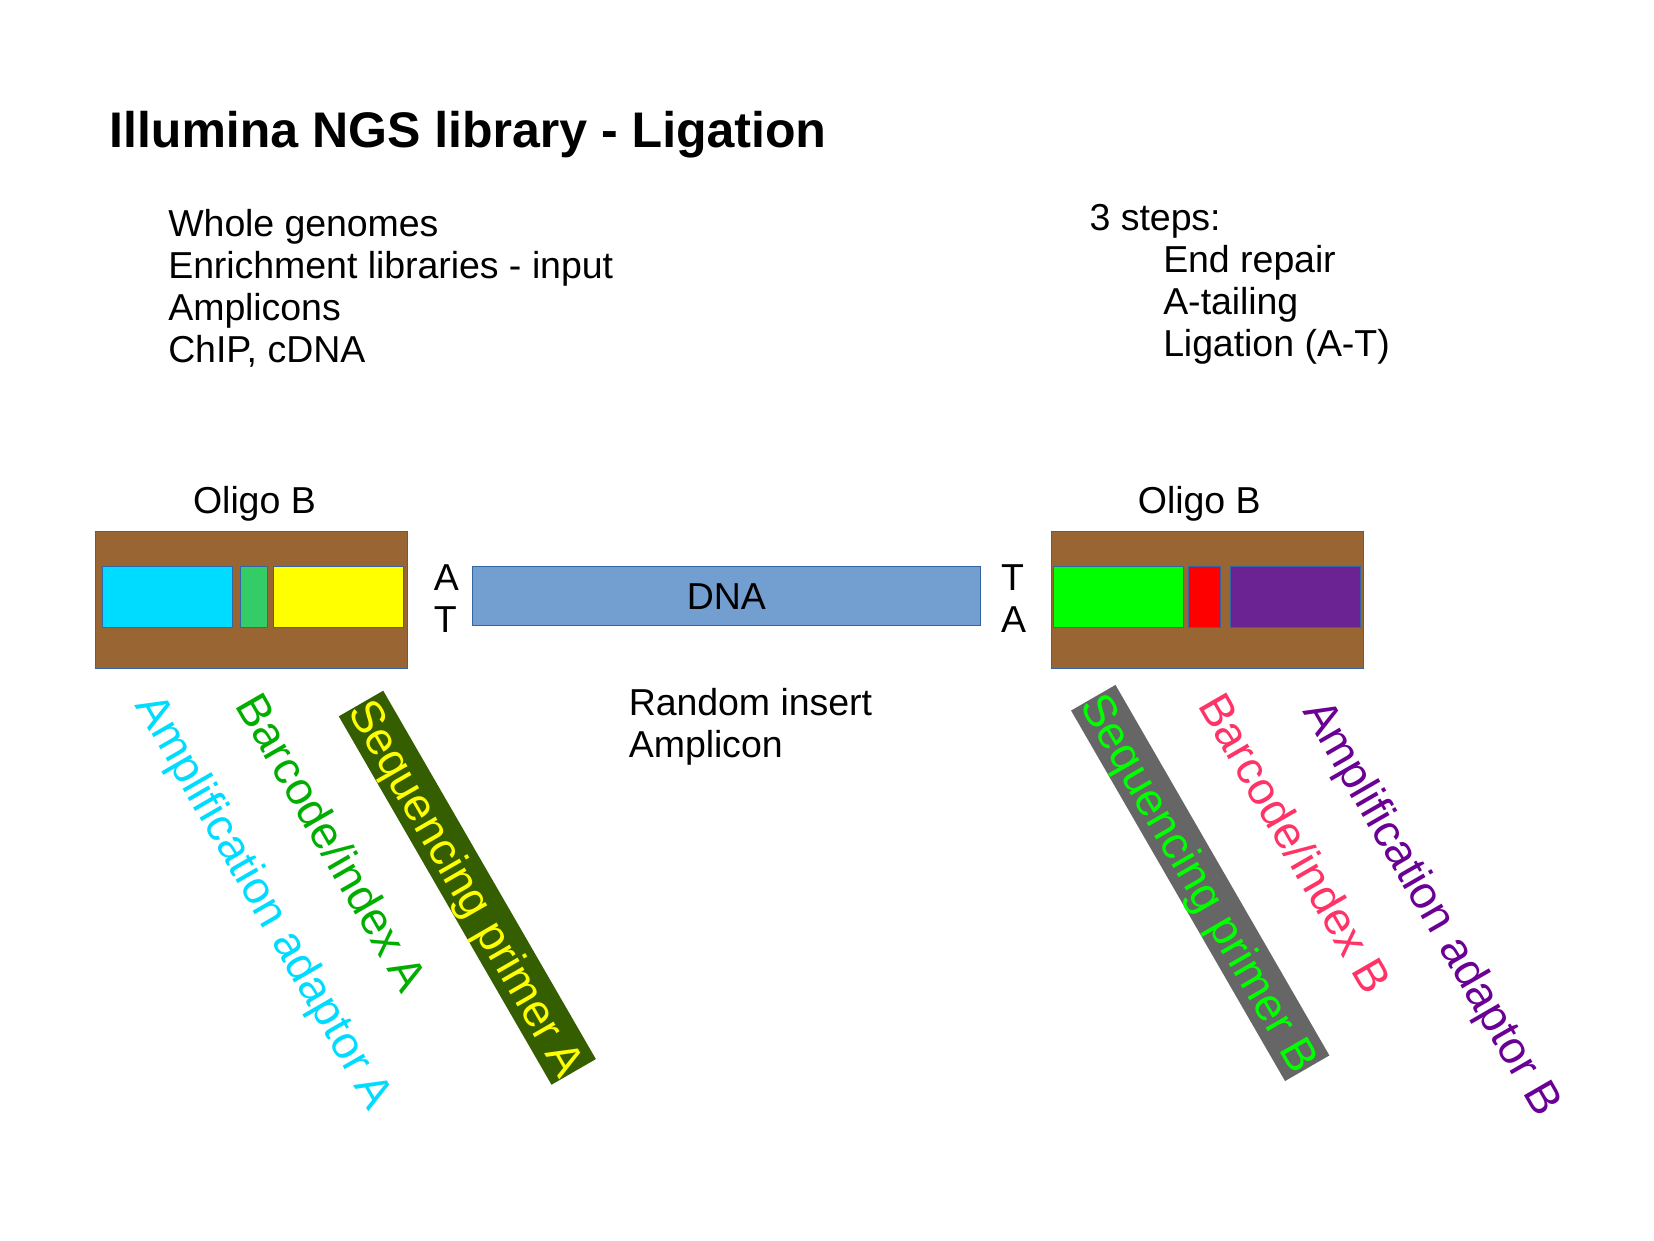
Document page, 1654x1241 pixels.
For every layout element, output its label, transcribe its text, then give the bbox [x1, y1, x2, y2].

text_box Barcode/index A [168, 668, 502, 1129]
text_box 3 steps: End repair A-tailing Ligation (A-T) [1074, 188, 1477, 426]
text_box [95, 531, 408, 669]
text_box Sequencing primer B [1036, 668, 1364, 1145]
text_box Barcode/index B [1175, 668, 1465, 1103]
text_box Oligo B [178, 472, 331, 530]
text_box Whole genomes Enrichment libraries - input Amplicons ChIP, cDNA [153, 194, 815, 420]
text_box Sequencing primer A [314, 674, 641, 1162]
text_box T A [986, 549, 1040, 649]
text_box DNA [473, 566, 981, 626]
text_box Oligo B [1123, 472, 1276, 530]
text_box Illumina NGS library - Ligation [94, 94, 1264, 166]
text_box A T [419, 549, 473, 649]
text_box [1051, 531, 1364, 669]
text_box Random insert Amplicon [614, 674, 952, 774]
text_box Amplification adaptor B [1279, 673, 1641, 1232]
text_box Amplification adaptor A [100, 668, 449, 1192]
